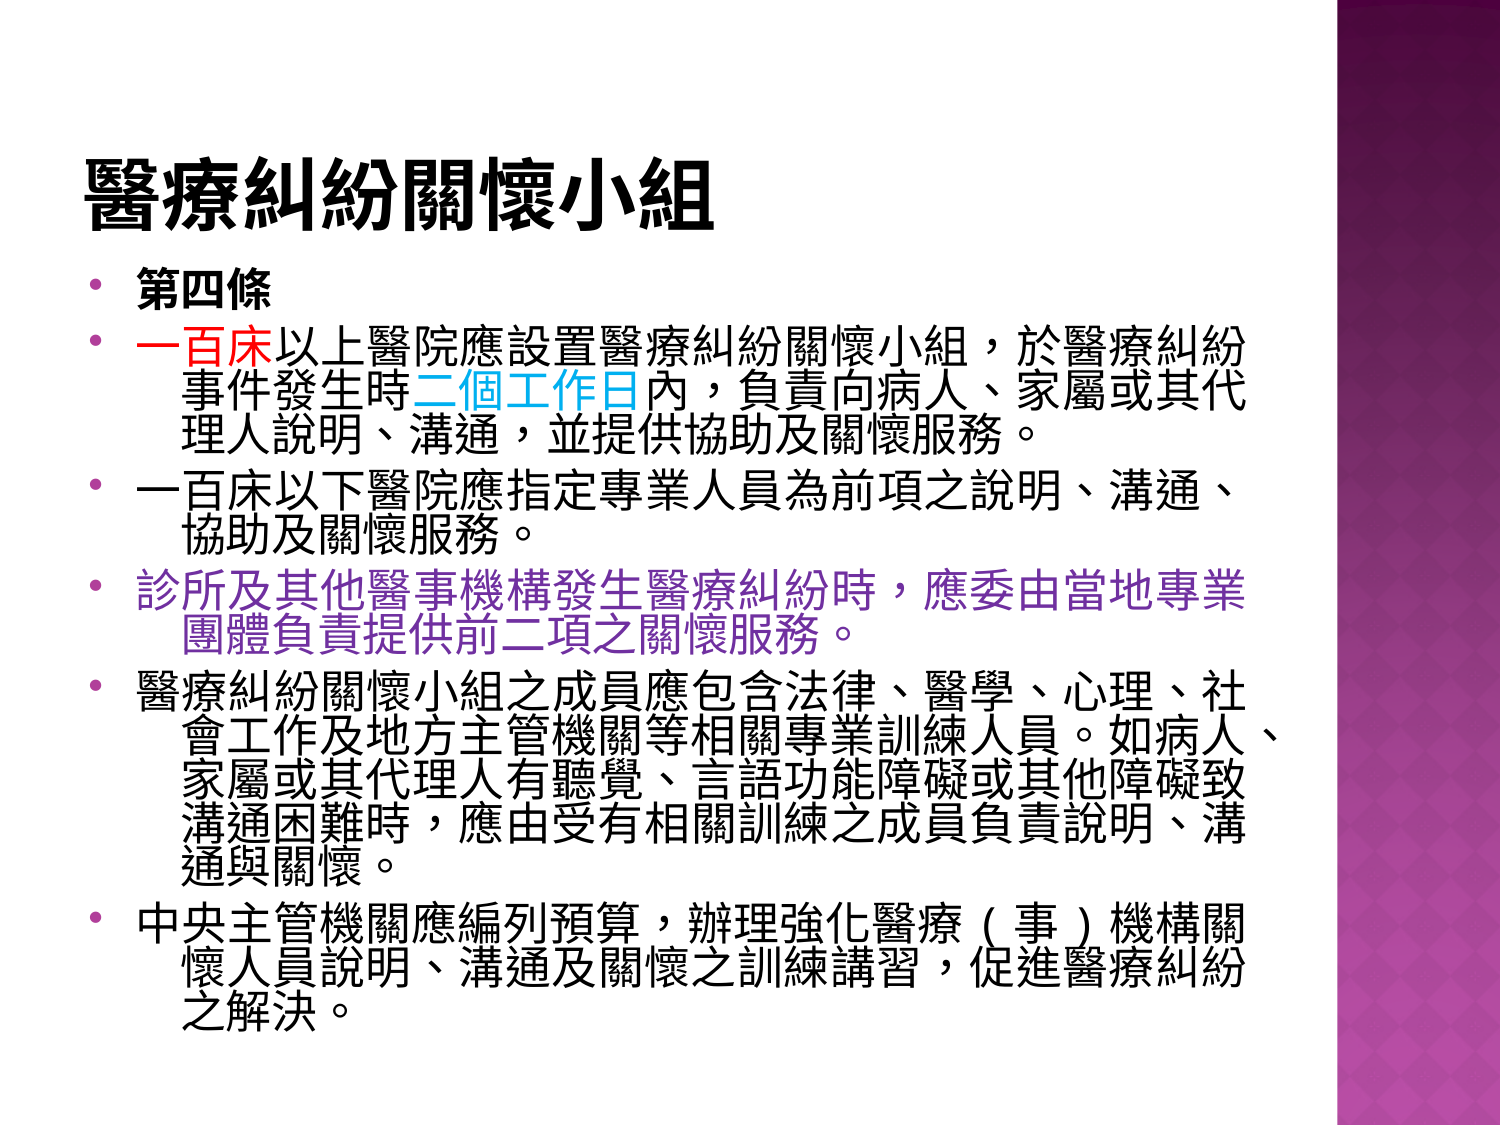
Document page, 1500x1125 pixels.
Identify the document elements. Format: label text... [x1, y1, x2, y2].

list 第四條 一百床以上醫院應設置醫療糾紛關懷小組，於醫療糾紛事件發生時二個工作日內，負責向病人、家屬或其代理人說明、溝通，並提供協助及關懷服務。 一百床以下醫院應指定專業人員為前項之說明、溝通、協助及關懷服務。 診所及其他醫事機構發生醫療糾紛時，應委由當地專業團體負責提供前二項之關懷服務。 醫療糾紛關懷小組之成員應包含法律、醫學、心理、社會工作及地方主管機關等相關專業訓練人員。如病人、家屬或其代理人有聽覺、言語功能障礙或其他障礙致溝通困難時，應由受有相關訓練之成員負責說明、溝通與關懷。 中央主管機關應編列預算，辦理強化醫療(事)機構關懷人員說明、溝通及關懷之訓練講習，促進醫療糾紛之解決。 [75, 264, 1263, 1060]
title 醫療糾紛關懷小組 [75, 52, 1263, 240]
